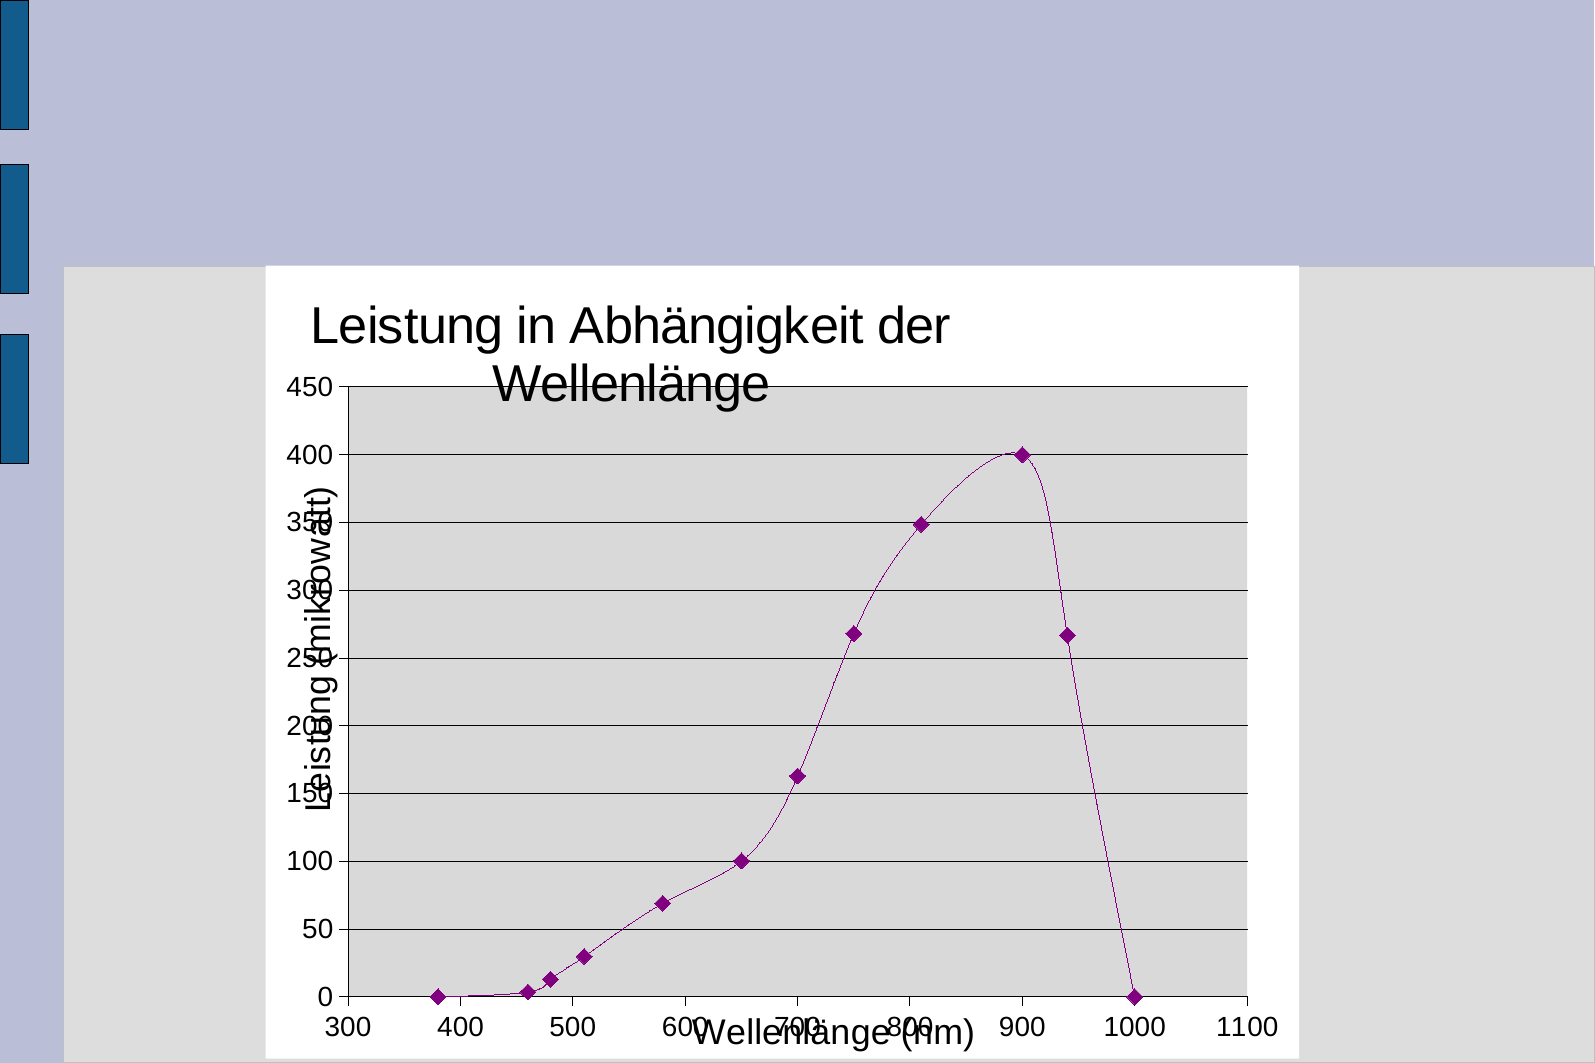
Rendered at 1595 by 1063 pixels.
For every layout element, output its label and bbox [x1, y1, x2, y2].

chart [265, 265, 1300, 1063]
